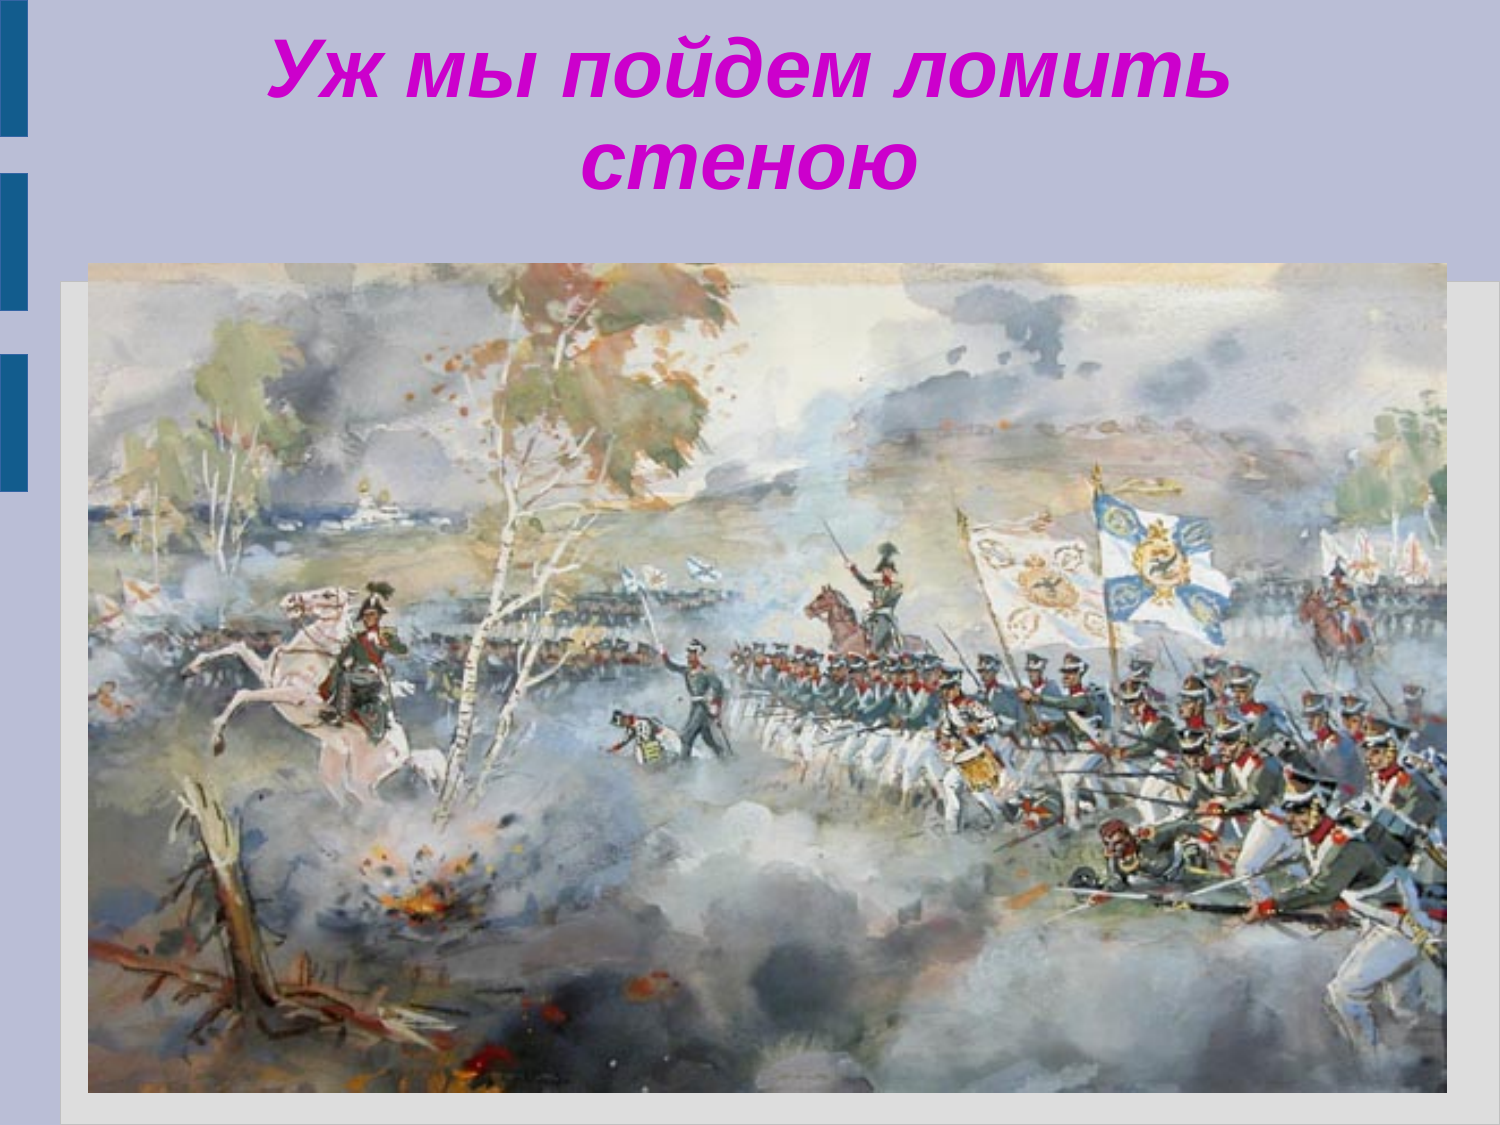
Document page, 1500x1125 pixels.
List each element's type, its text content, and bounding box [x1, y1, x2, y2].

picture [88, 263, 1447, 1093]
title Уж мы пойдем ломить стеною [75, 11, 1426, 219]
